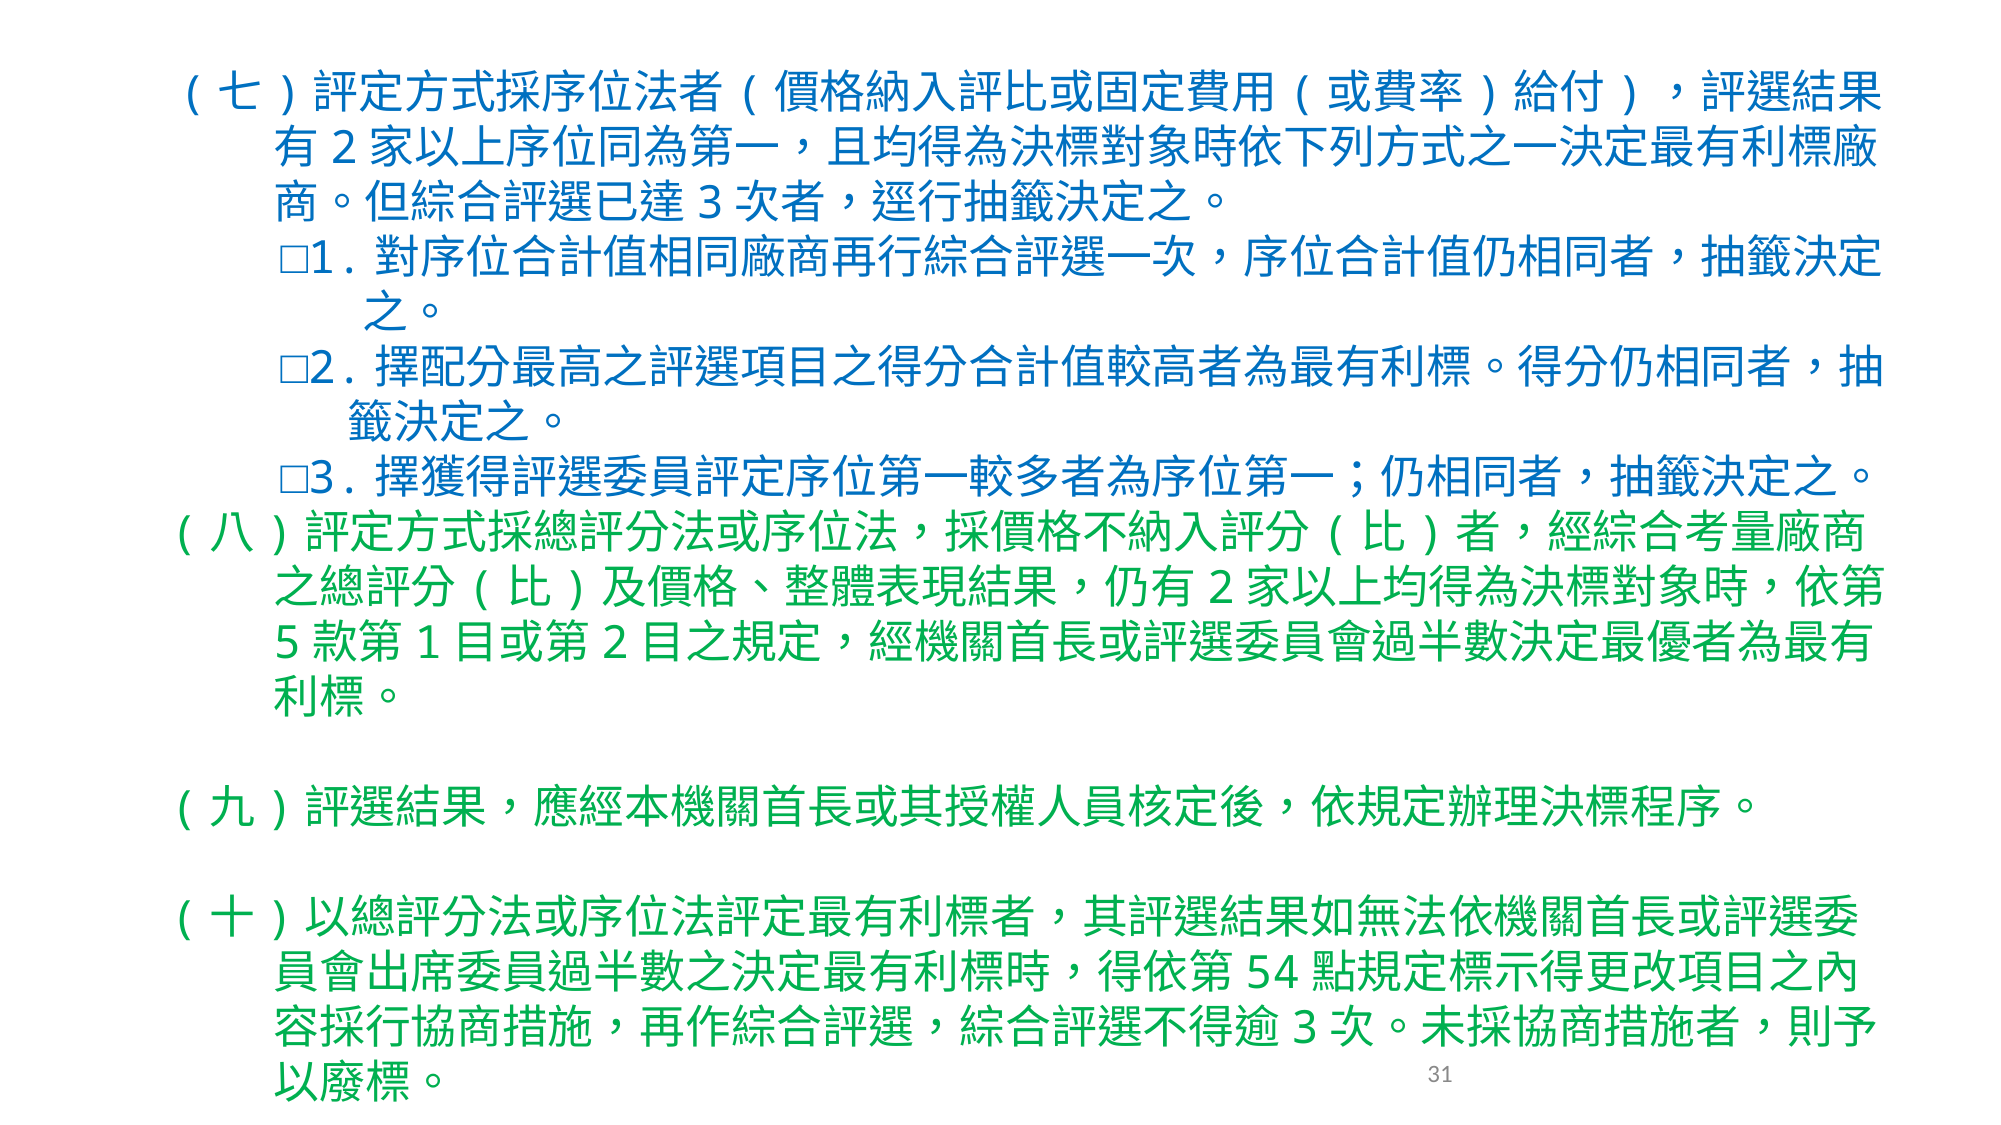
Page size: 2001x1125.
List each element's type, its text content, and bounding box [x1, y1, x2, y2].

text_box (七)評定方式採序位法者(價格納入評比或固定費用(或費率)給付)，評選結果有2家以上序位同為第一，且均得為決標對象時依下列方式之一決定最有利標廠商。但綜合評選已達3次者，逕行抽籤決定之。 □1.對序位合計值相同廠商再行綜合評選一次，序位合計值仍相同者，抽籤決定之。 □2.擇配分最高之評選項目之得分合計值較高者為最有利標。得分仍相同者，抽籤決定之。 □3.擇獲得評選委員評定序位第一較多者為序位第一；仍相同者，抽籤決定之。 (八)評定方式採總評分法或序位法，採價格不納入評分(比)者，經綜合考量廠商之總評分(比)及價格、整體表現結果，仍有2家以上均得為決標對象時，依第5款第1目或第2目之規定，經機關首長或評選委員會過半數決定最優者為最有利標。 (九)評選結果，應經本機關首長或其授權人員核定後，依規定辦理決標程序。 (十)以總評分法或序位法評定最有利標者，其評選結果如無法依機關首長或評選委員會出席委員過半數之決定最有利標時，得依第54點規定標示得更改項目之內容採行協商措施，再作綜合評選，綜合評選不得逾3次。未採協商措施者，則予以廢標。 [156, 55, 1920, 1115]
text_box 31 [1412, 1042, 1863, 1103]
